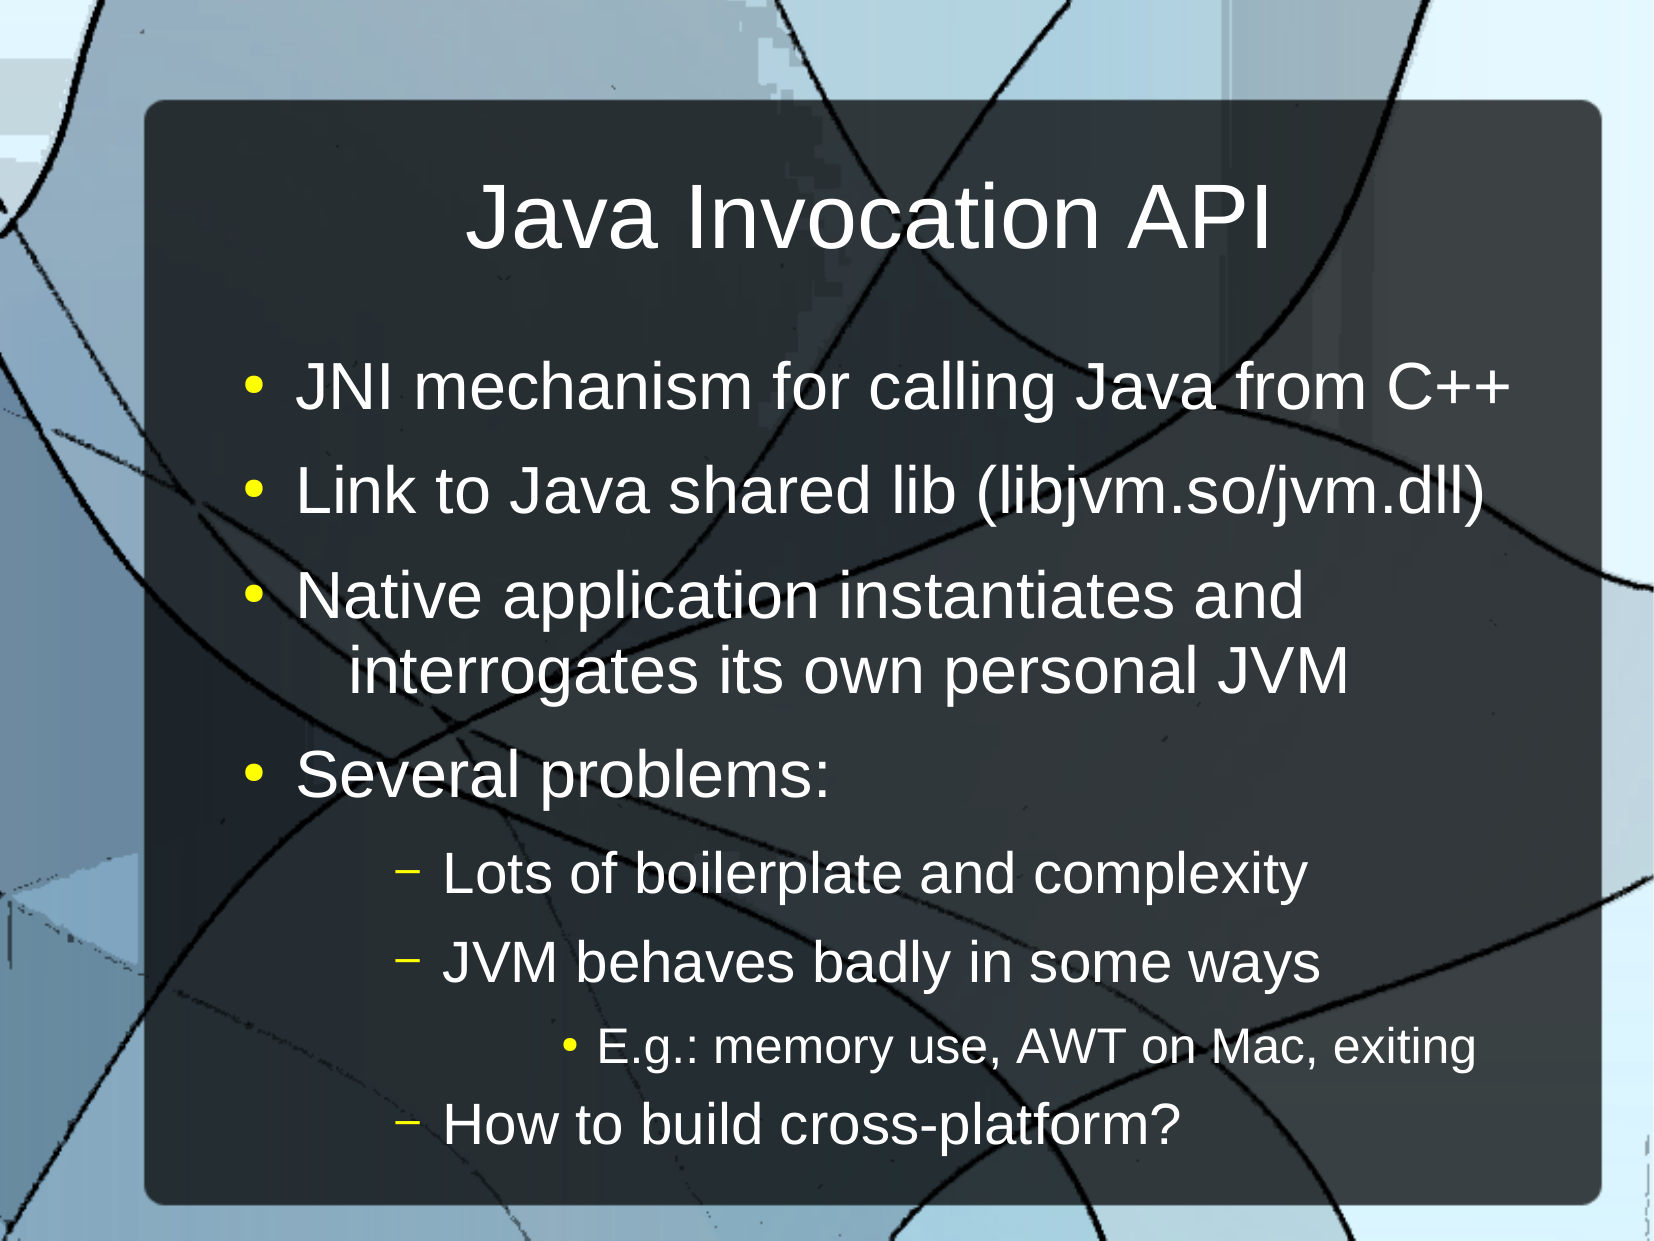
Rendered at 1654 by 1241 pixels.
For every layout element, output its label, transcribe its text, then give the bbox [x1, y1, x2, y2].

list JNI mechanism for calling Java from C++ Link to Java shared lib (libjvm.so/jvm.dll) Native application instantiates and interrogates its own personal JVM Several problems: Lots of boilerplate and complexity JVM behaves badly in some ways E.g.: memory use, AWT on Mac, exiting How to build cross-platform? [206, 349, 1571, 1168]
title Java Invocation API [159, 108, 1583, 325]
picture [0, 0, 1654, 1241]
